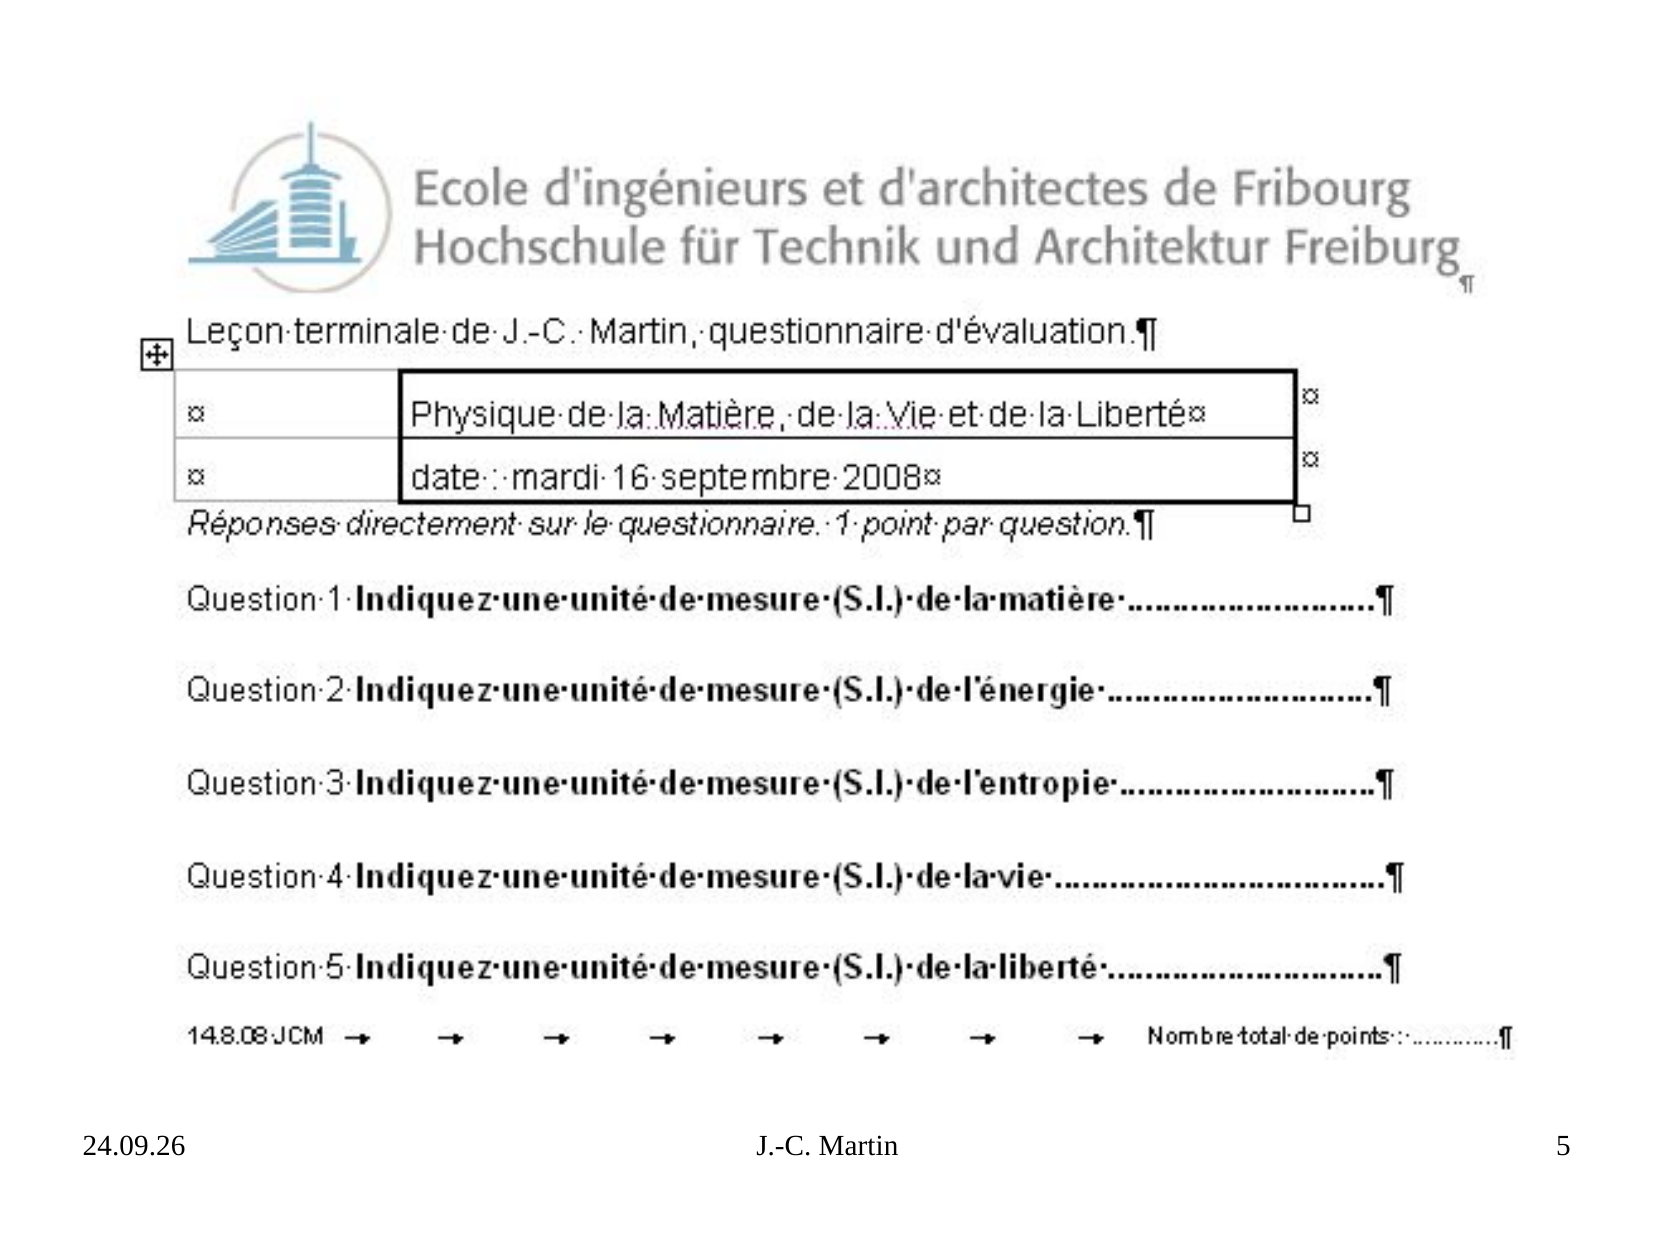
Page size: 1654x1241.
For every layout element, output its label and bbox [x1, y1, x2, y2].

picture [96, 97, 1518, 1061]
